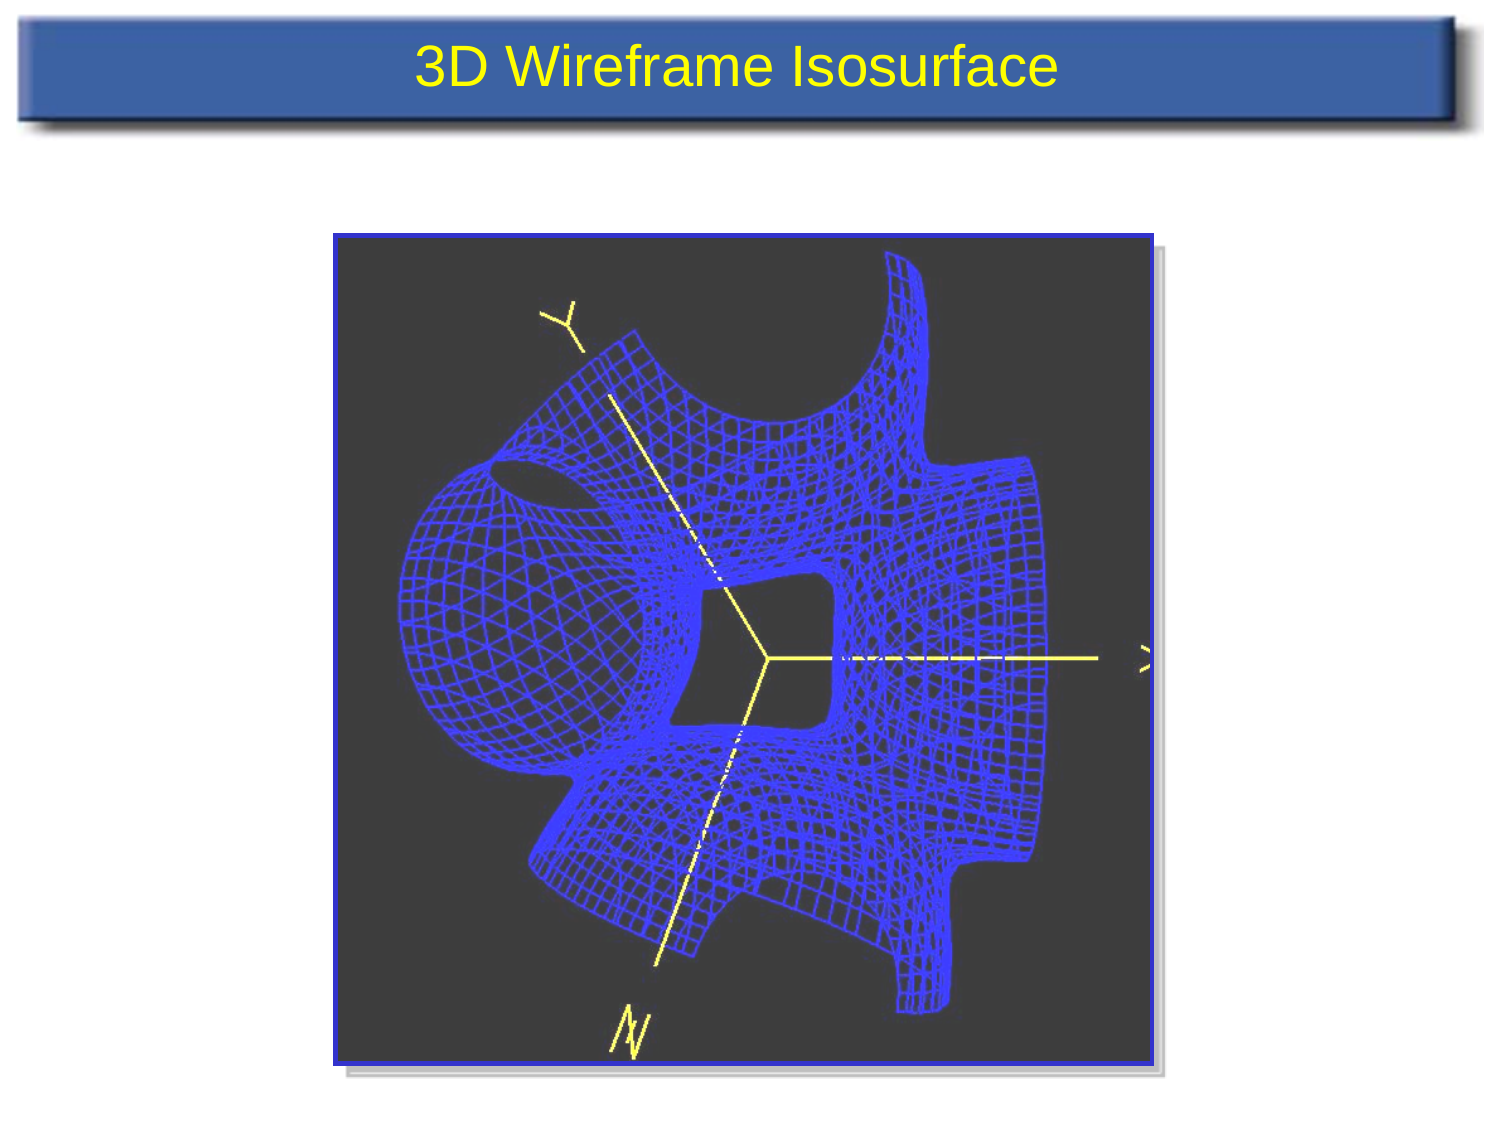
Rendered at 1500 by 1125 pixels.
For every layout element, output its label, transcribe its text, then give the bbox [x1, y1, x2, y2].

picture [337, 237, 1150, 1061]
picture [16, 13, 1484, 141]
title 3D Wireframe Isosurface [100, 0, 1376, 126]
